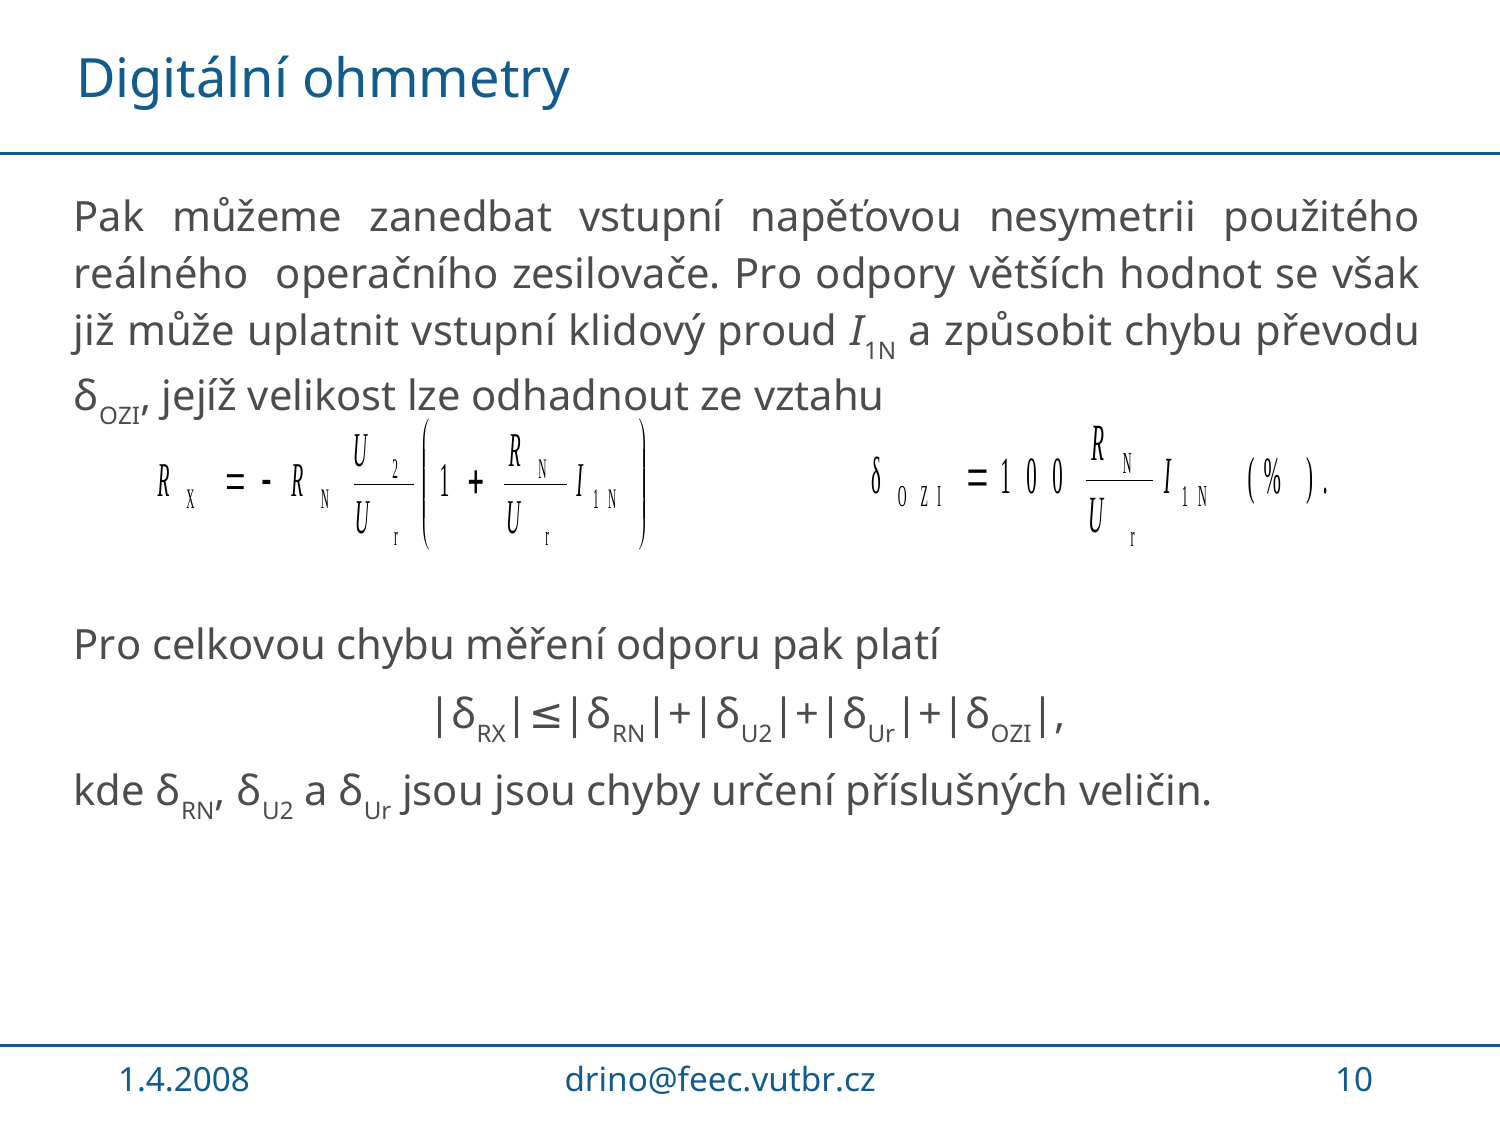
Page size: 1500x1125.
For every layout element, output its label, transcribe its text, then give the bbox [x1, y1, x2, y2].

title Digitální ohmmetry [0, 0, 1500, 152]
text_box drino@feec.vutbr.cz [454, 1049, 987, 1125]
text_box 1.4.2008 [103, 1049, 432, 1125]
picture [148, 407, 667, 562]
picture [863, 410, 1342, 559]
text_box <číslo> [1075, 1049, 1388, 1125]
text_box Pak můžeme zanedbat vstupní napěťovou nesymetrii použitého reálného operačního zesilovače. Pro odpory větších hodnot se však již může uplatnit vstupní klidový proud I1N a způsobit chybu převodu δOZI, jejíž velikost lze odhadnout ze vztahu Pro celkovou chybu měření odporu pak platí |δRX|≤|δRN|+|δU2|+|δUr|+|δOZI|, kde δRN, δU2 a δUr jsou jsou chyby určení příslušných veličin. [59, 178, 1442, 835]
